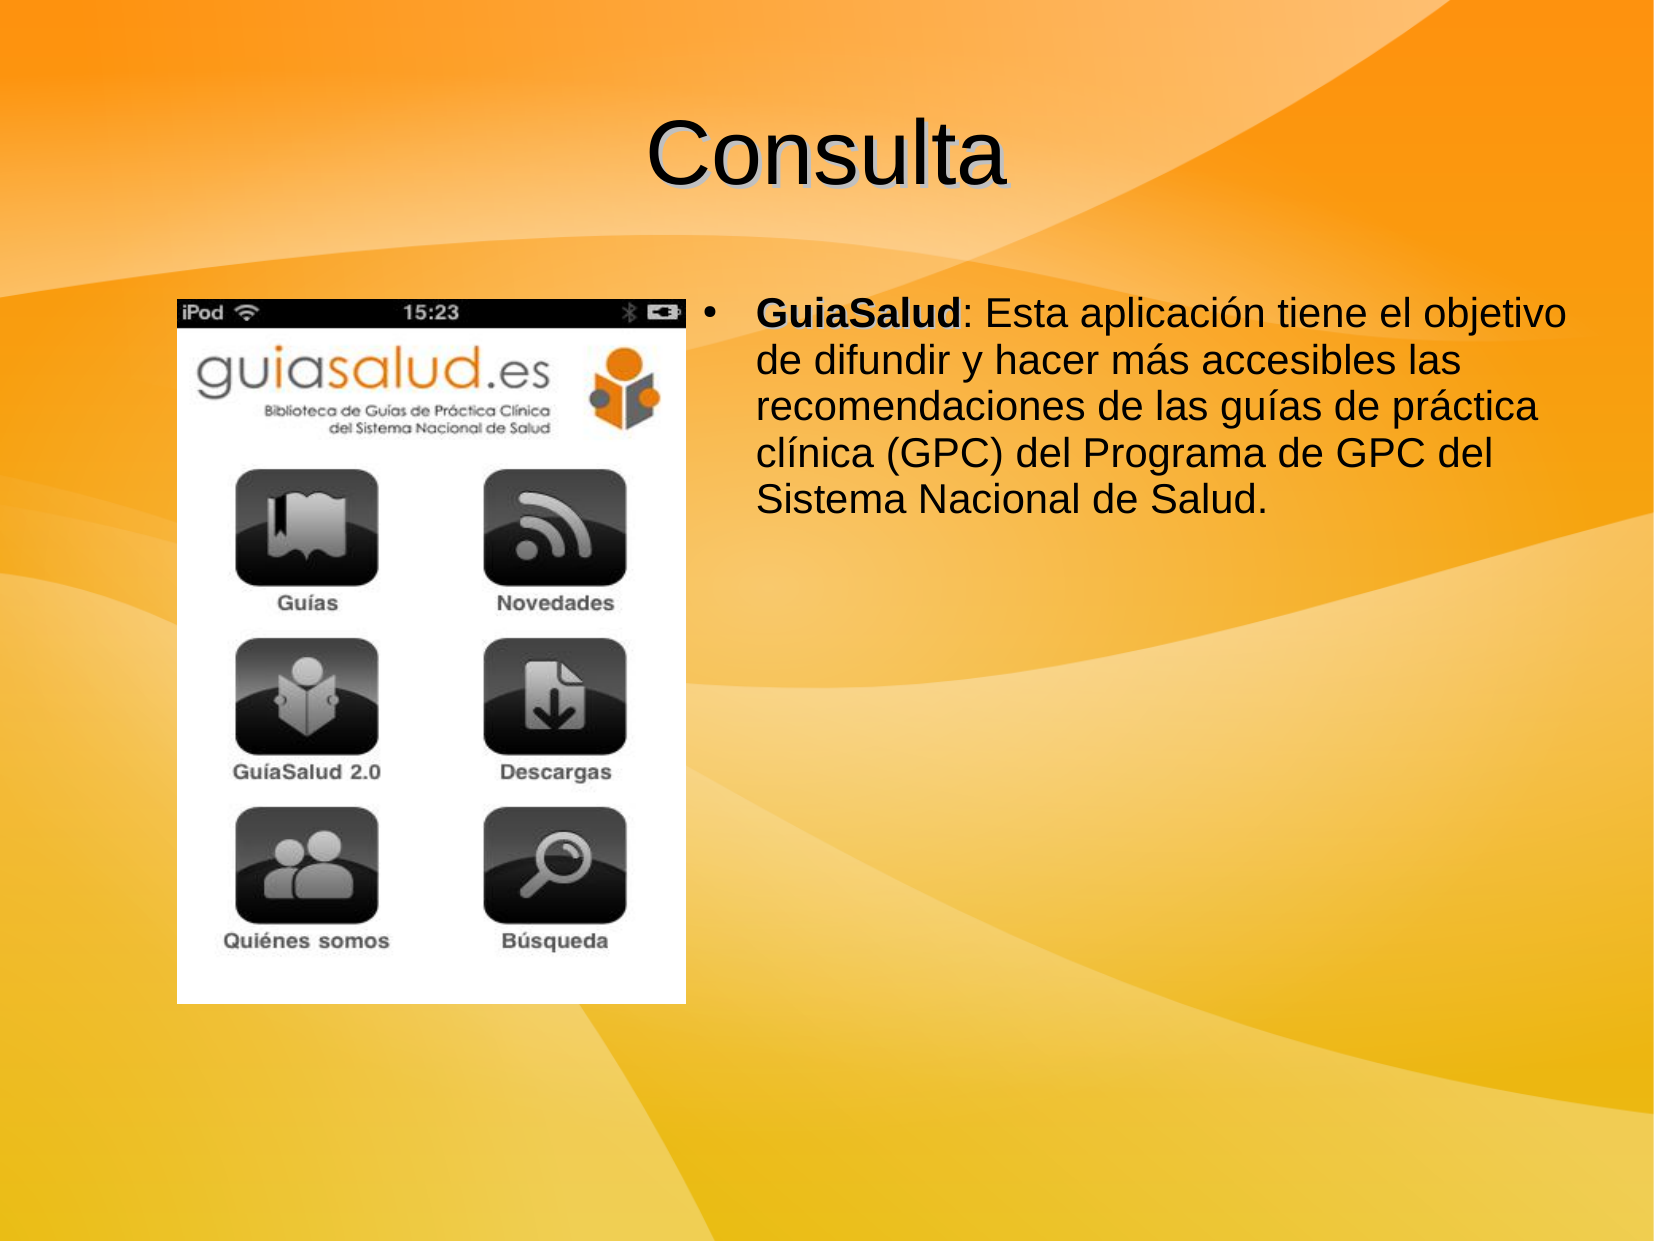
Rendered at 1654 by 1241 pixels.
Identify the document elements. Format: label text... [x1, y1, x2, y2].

picture [0, 0, 1654, 1241]
list GuiaSalud: Esta aplicación tiene el objetivo de difundir y hacer más accesibles las recomendaciones de las guías de práctica clínica (GPC) del Programa de GPC del Sistema Nacional de Salud. [685, 290, 1571, 1109]
title Consulta [82, 49, 1571, 257]
